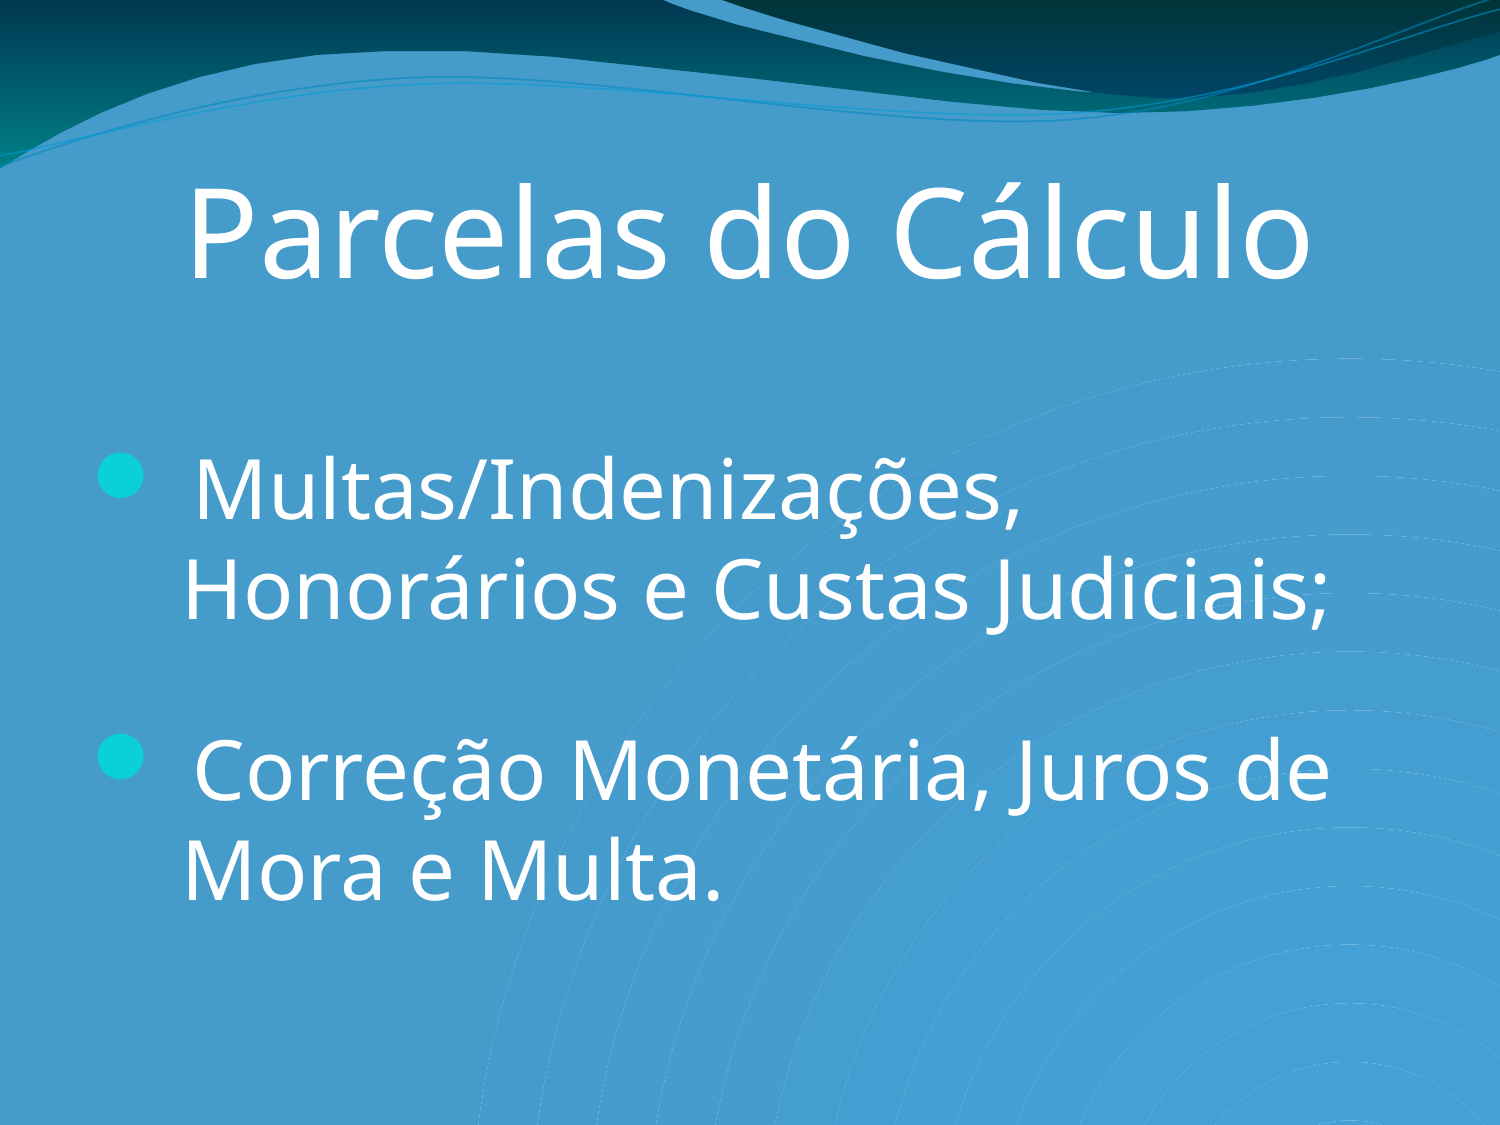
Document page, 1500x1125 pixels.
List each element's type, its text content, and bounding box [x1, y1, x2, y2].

list Multas/Indenizações, Honorários e Custas Judiciais; Correção Monetária, Juros de Mora e Multa. [76, 317, 1412, 1038]
title Parcelas do Cálculo [75, 115, 1426, 304]
